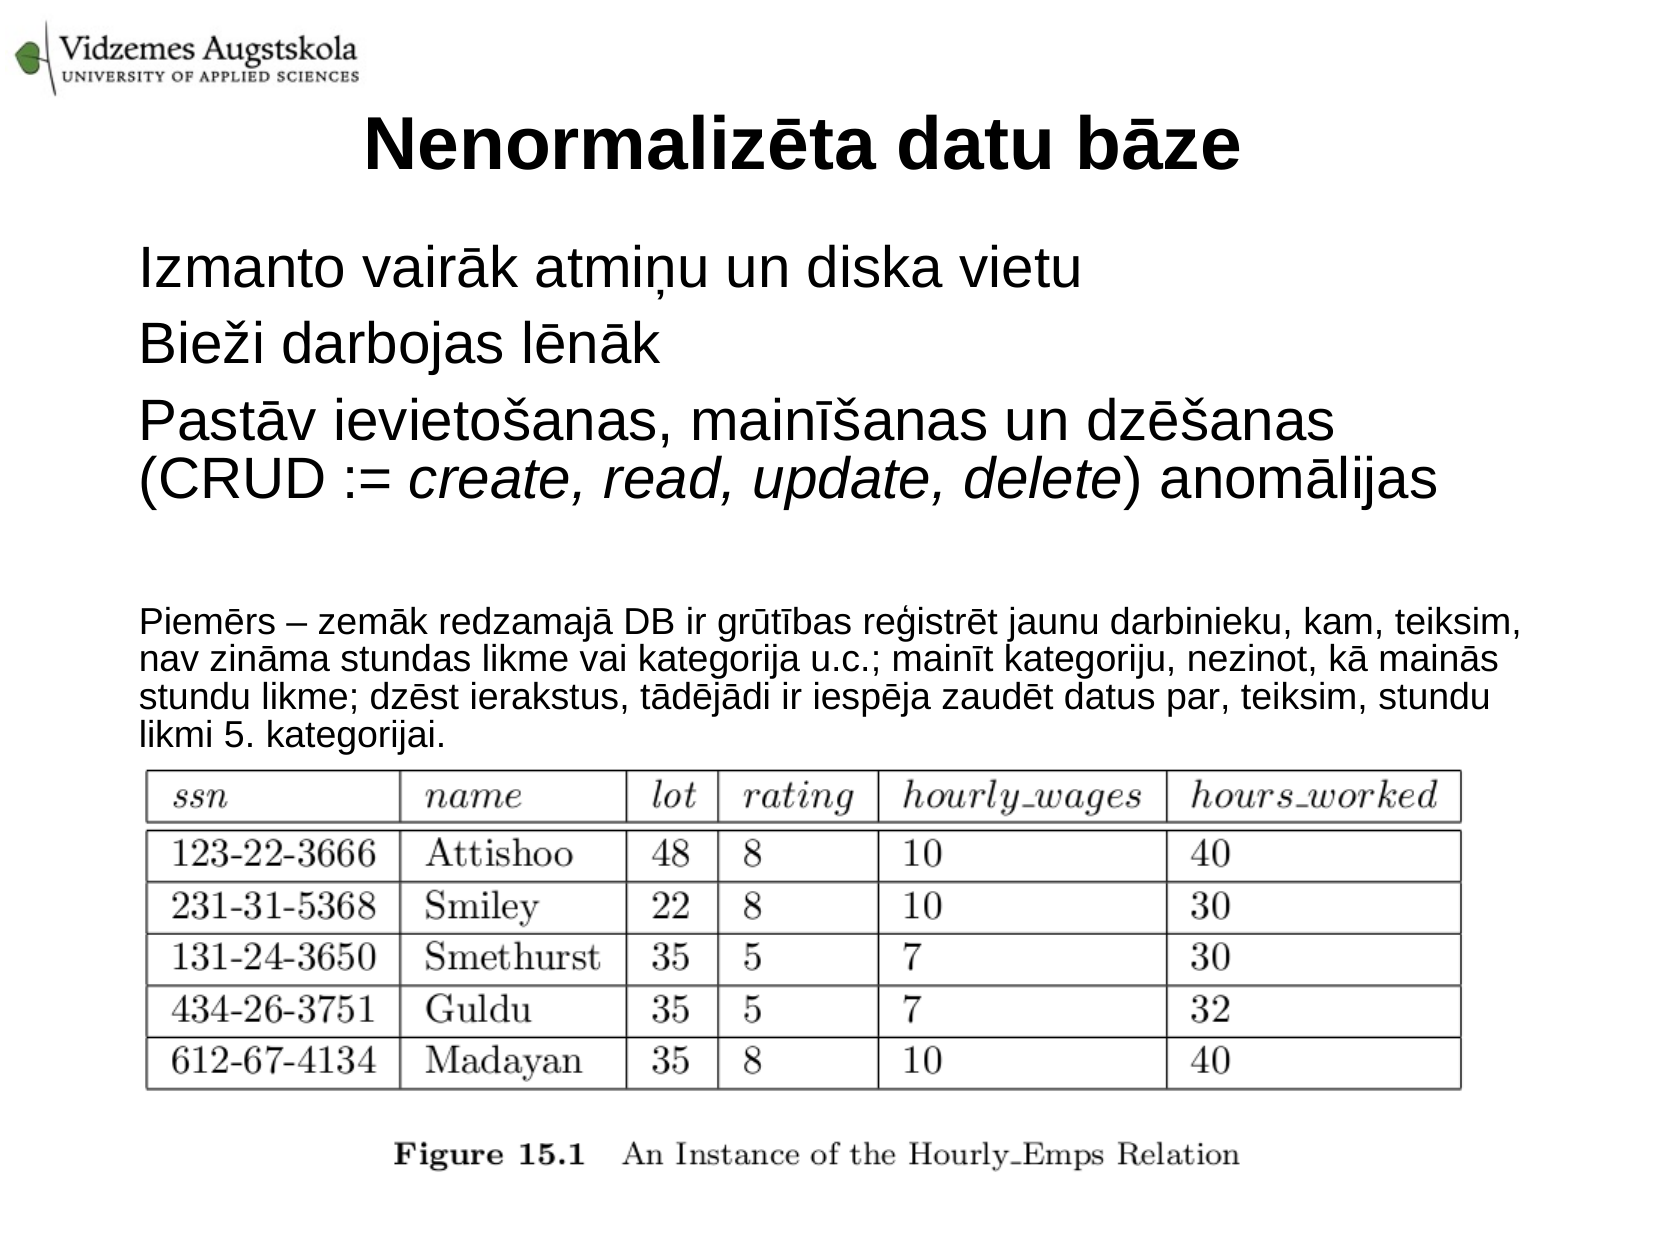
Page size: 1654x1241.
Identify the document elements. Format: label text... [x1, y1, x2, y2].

picture [5, 2, 368, 113]
picture [135, 761, 1474, 1176]
title Nenormalizēta datu bāze [94, 103, 1512, 188]
list Izmanto vairāk atmiņu un diska vietu Bieži darbojas lēnāk Pastāv ievietošanas, mainīšanas un dzēšanas (CRUD := create, read, update, delete) anomālijas Piemērs – zemāk redzamajā DB ir grūtības reģistrēt jaunu darbinieku, kam, teiksim, nav zināma stundas likme vai kategorija u.c.; mainīt kategoriju, nezinot, kā mainās stundu likme; dzēst ierakstus, tādējādi ir iespēja zaudēt datus par, teiksim, stundu likmi 5. kategorijai. [82, 236, 1569, 1107]
